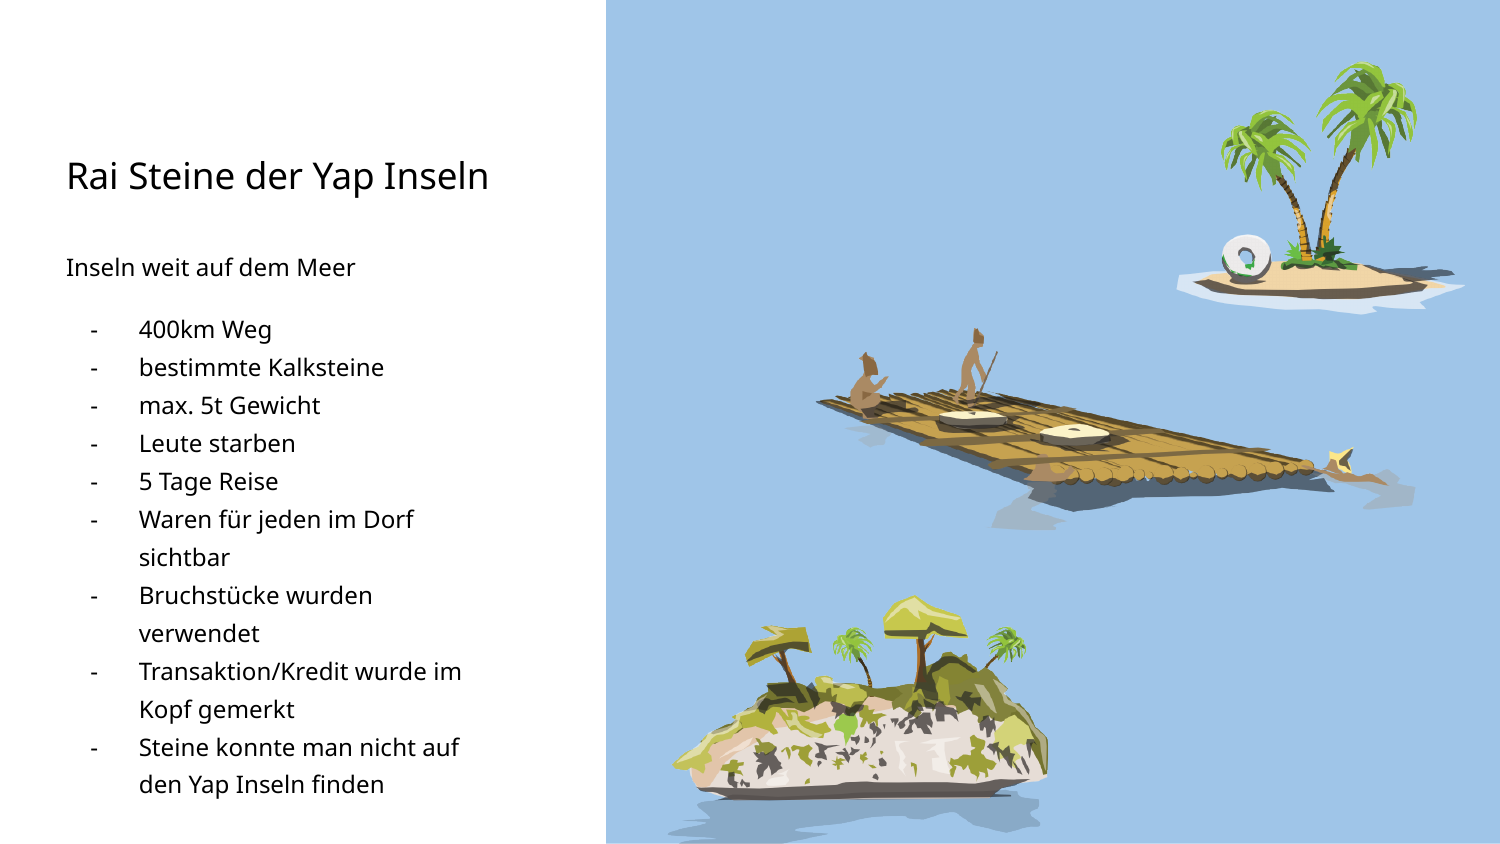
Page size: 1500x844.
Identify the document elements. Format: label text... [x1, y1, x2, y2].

list Inseln weit auf dem Meer 400km Weg bestimmte Kalksteine max. 5t Gewicht Leute starben 5 Tage Reise Waren für jeden im Dorf sichtbar Bruchstücke wurden verwendet Transaktion/Kredit wurde im Kopf gemerkt Steine konnte man nicht auf den Yap Inseln finden [51, 231, 512, 820]
picture [645, 55, 1477, 844]
title Rai Steine der Yap Inseln [51, 91, 512, 216]
text_box [606, 0, 1500, 844]
